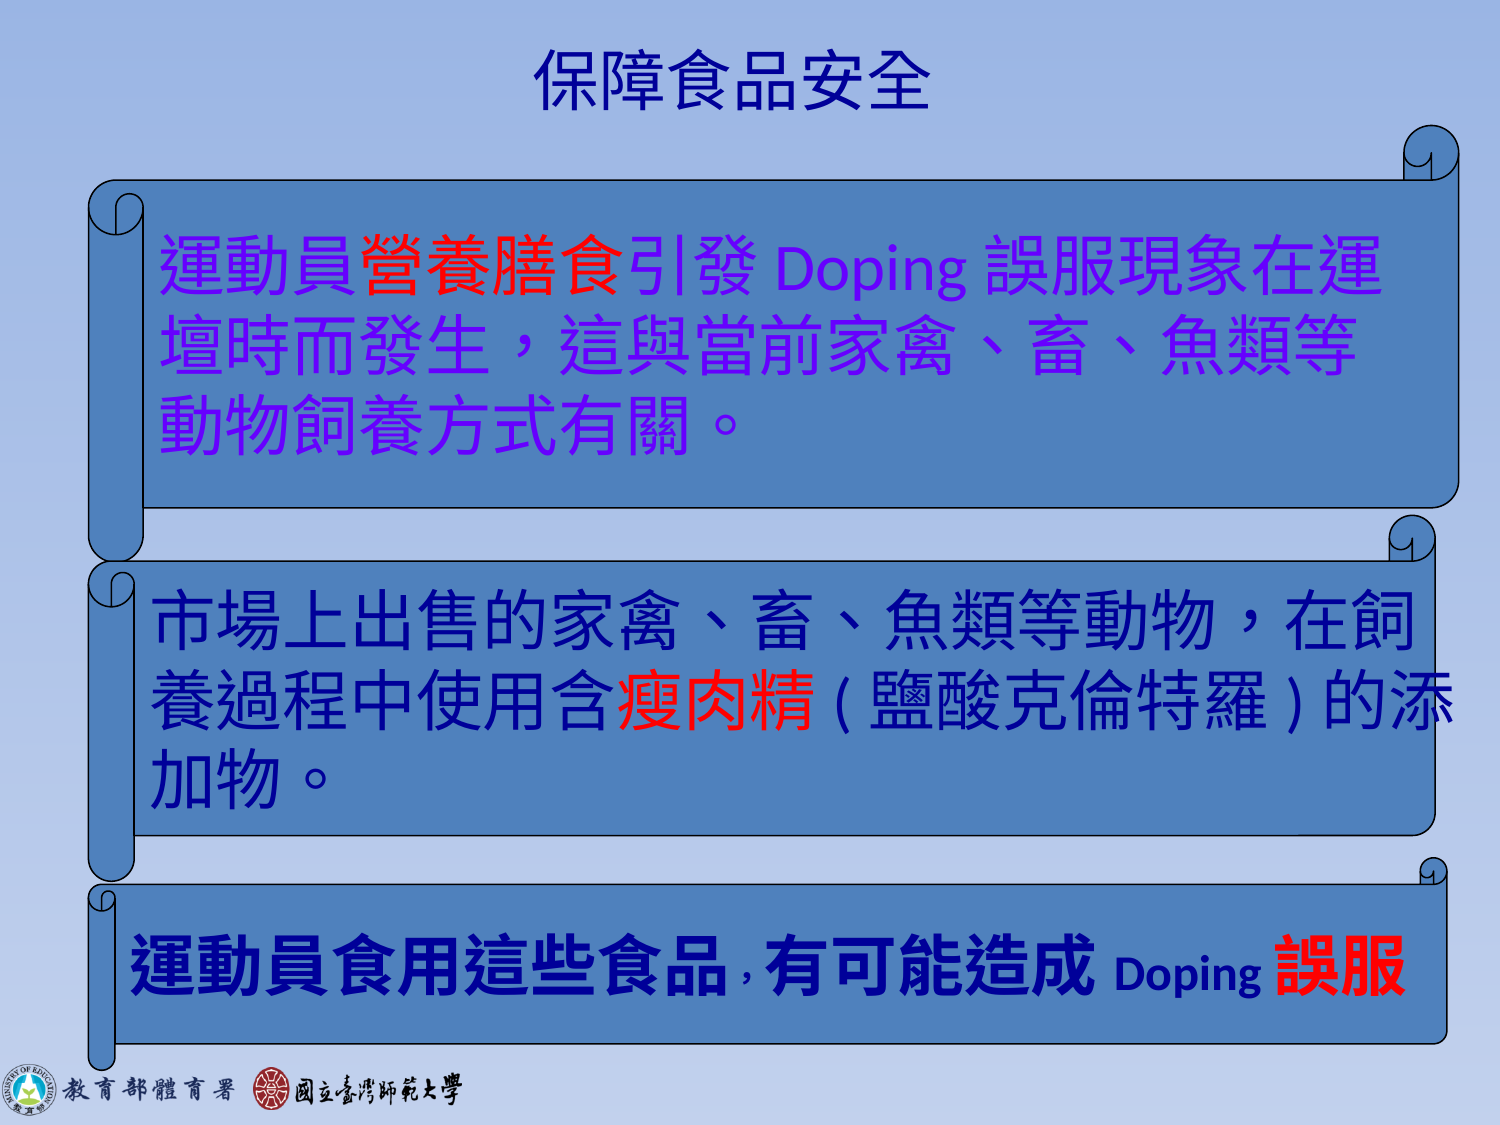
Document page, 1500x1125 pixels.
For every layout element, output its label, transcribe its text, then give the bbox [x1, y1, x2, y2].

text_box 市場上出售的家禽、畜、魚類等動物，在飼 養過程中使用含瘦肉精(鹽酸克倫特羅)的添 加物。 [88, 515, 1436, 882]
text_box 保障食品安全 [0, 31, 1370, 196]
text_box 運動員食用這些食品，有可能造成Doping誤服 [88, 857, 1447, 1071]
text_box 運動員營養膳食引發Doping誤服現象在運 壇時而發生，這與當前家禽、畜、魚類等 動物飼養方式有關。 [88, 125, 1459, 561]
